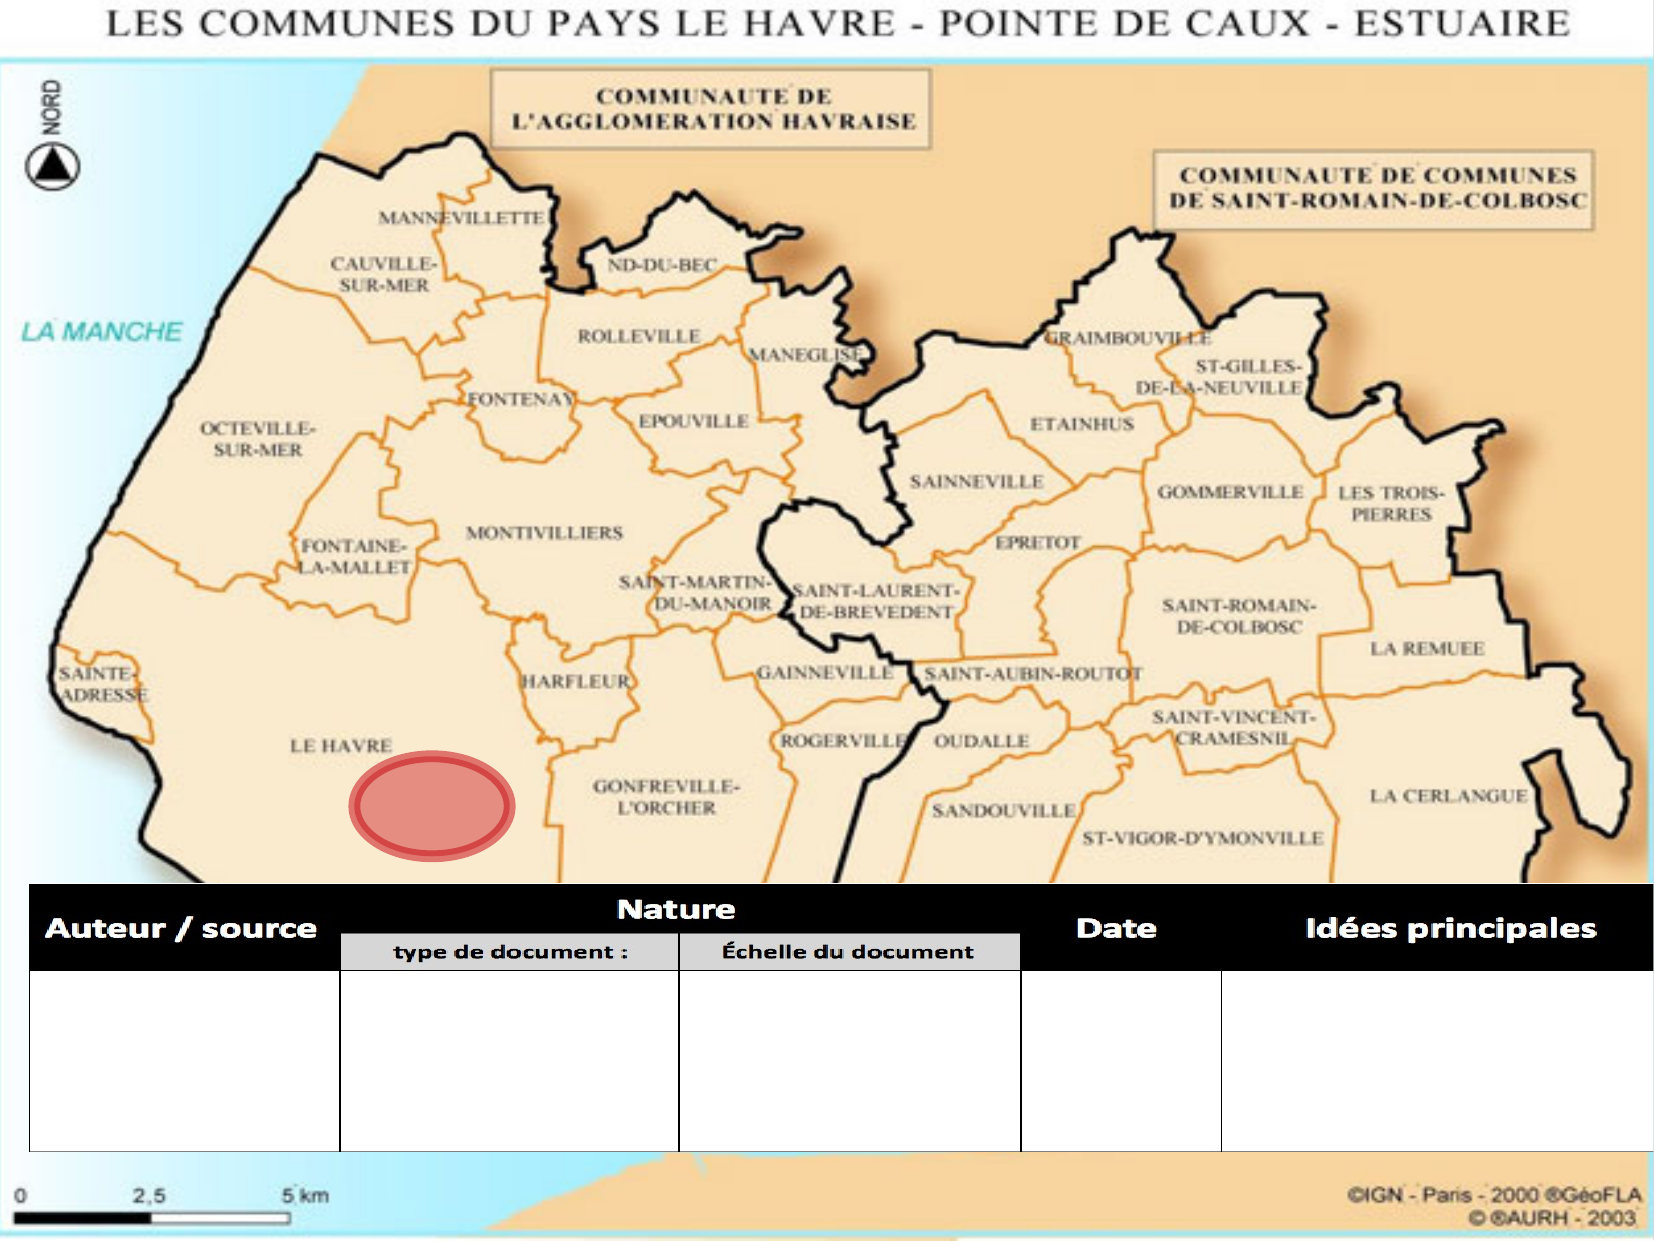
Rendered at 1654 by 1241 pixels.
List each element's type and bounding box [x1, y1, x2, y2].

picture [0, 0, 1654, 1241]
text_box [354, 756, 510, 857]
